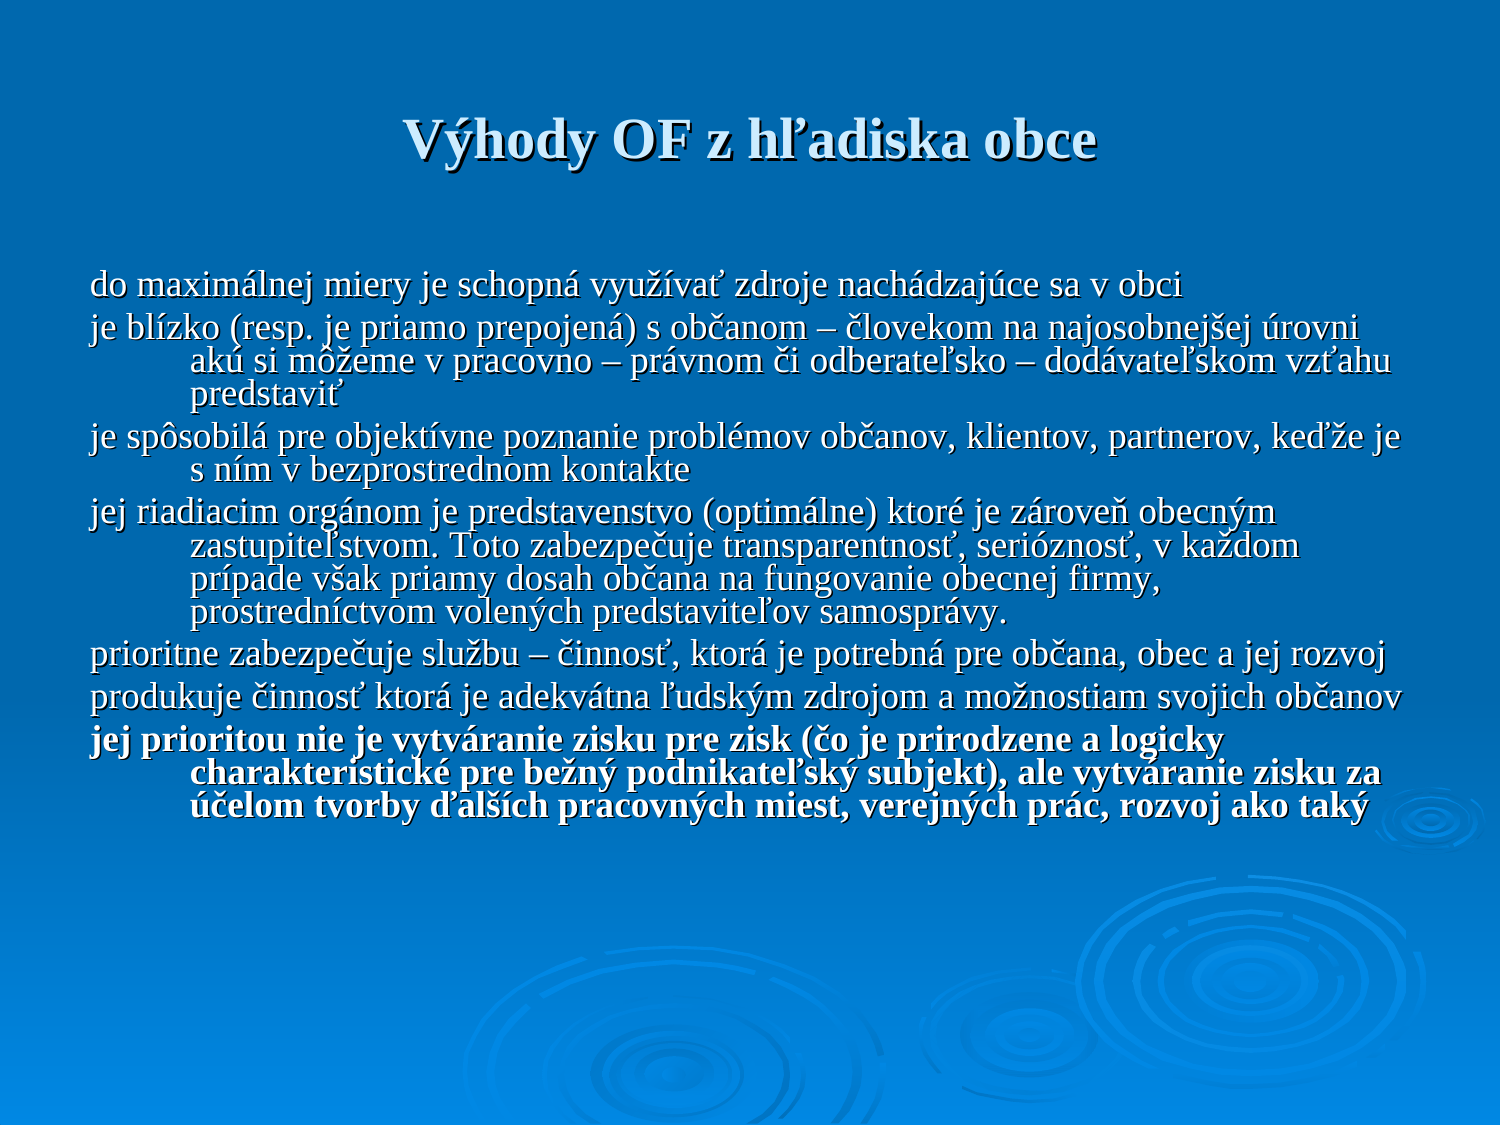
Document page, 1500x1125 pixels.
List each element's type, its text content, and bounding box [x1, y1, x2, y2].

list do maximálnej miery je schopná využívať zdroje nachádzajúce sa v obci je blízko (resp. je priamo prepojená) s občanom – človekom na najosobnejšej úrovni akú si môžeme v pracovno – právnom či odberateľsko – dodávateľskom vzťahu predstaviť je spôsobilá pre objektívne poznanie problémov občanov, klientov, partnerov, keďže je s ním v bezprostrednom kontakte jej riadiacim orgánom je predstavenstvo (optimálne) ktoré je zároveň obecným zastupiteľstvom. Toto zabezpečuje transparentnosť, serióznosť, v každom prípade však priamy dosah občana na fungovanie obecnej firmy, prostredníctvom volených predstaviteľov samosprávy. prioritne zabezpečuje službu – činnosť, ktorá je potrebná pre občana, obec a jej rozvoj produkuje činnosť ktorá je adekvátna ľudským zdrojom a možnostiam svojich občanov jej prioritou nie je vytváranie zisku pre zisk (čo je prirodzene a logicky charakteristické pre bežný podnikateľský subjekt), ale vytváranie zisku za účelom tvorby ďalších pracovných miest, verejných prác, rozvoj ako taký [75, 262, 1426, 1006]
title Výhody OF z hľadiska obce [75, 45, 1426, 233]
